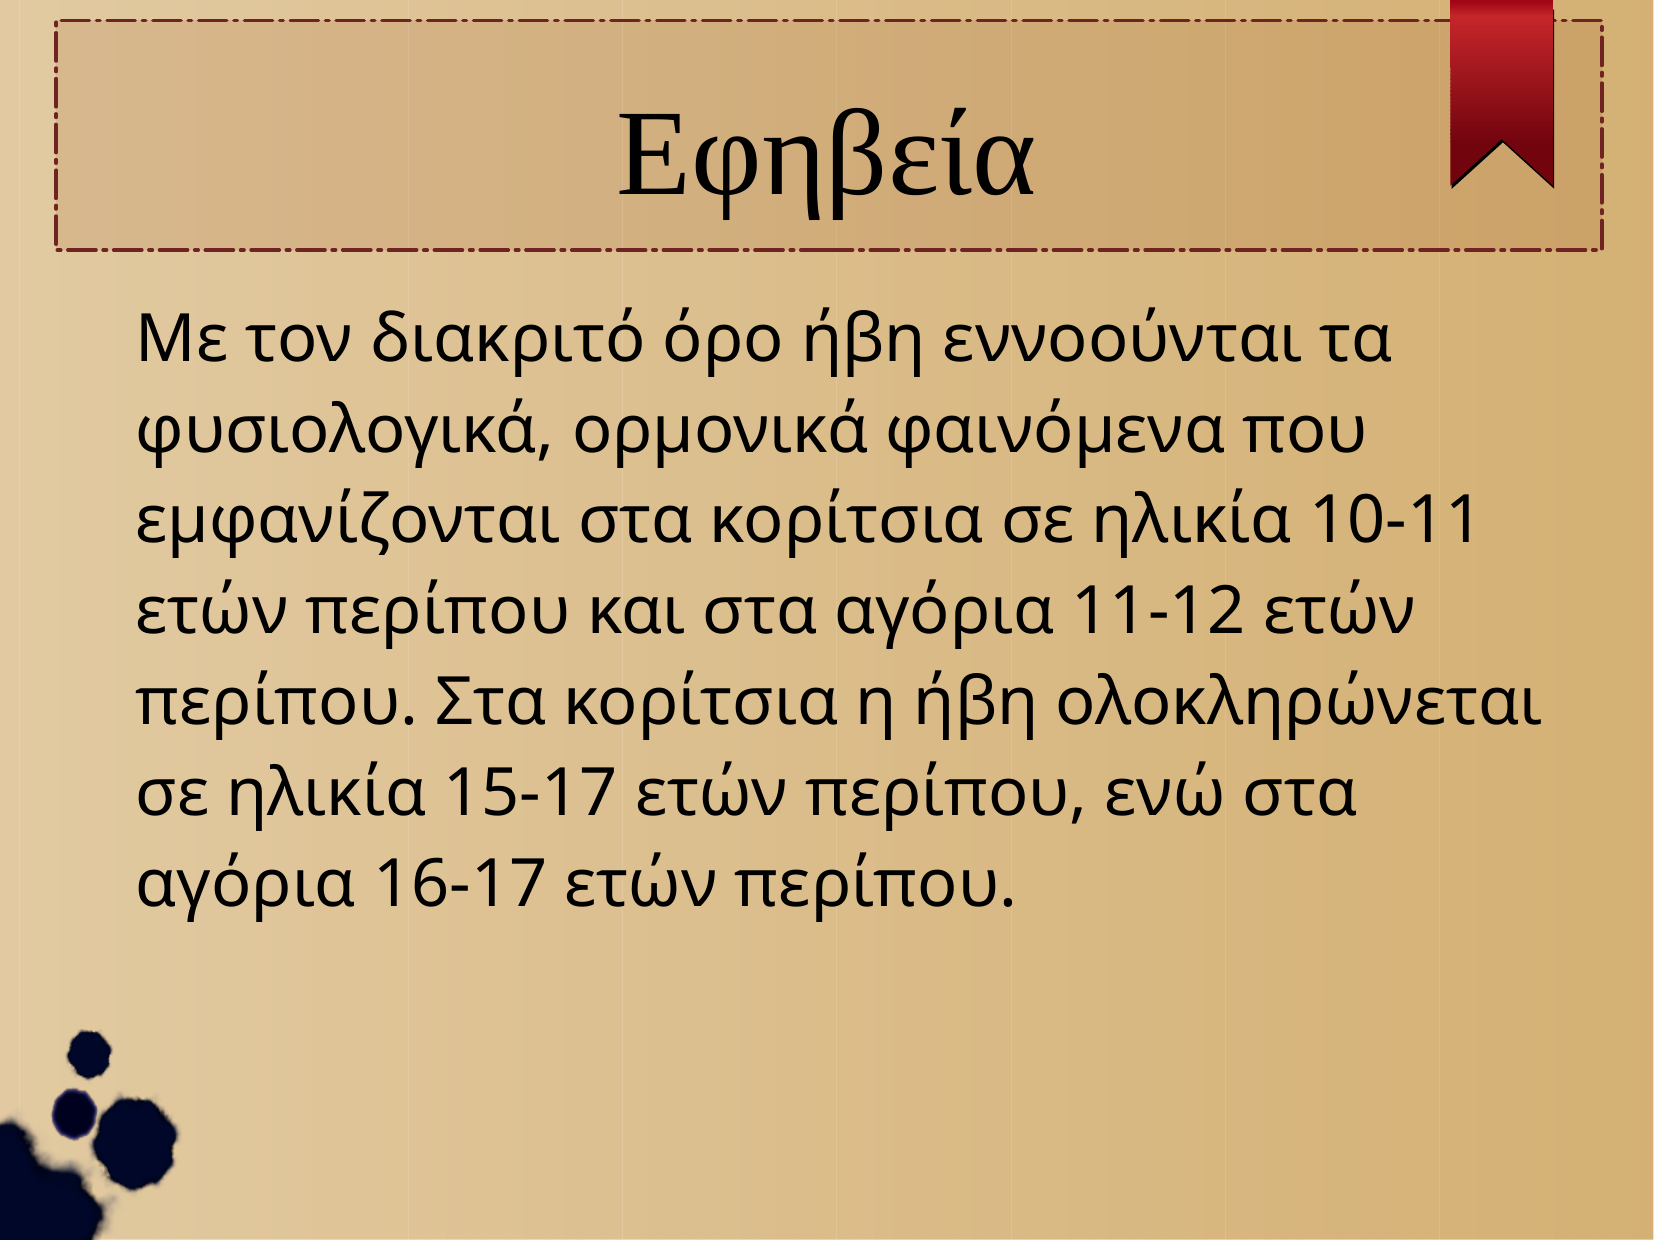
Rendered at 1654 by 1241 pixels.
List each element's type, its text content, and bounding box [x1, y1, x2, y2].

list Με τον διακριτό όρο ήβη εννοούνται τα φυσιολογικά, ορμονικά φαινόμενα που εμφανίζονται στα κορίτσια σε ηλικία 10-11 ετών περίπου και στα αγόρια 11-12 ετών περίπου. Στα κορίτσια η ήβη ολοκληρώνεται σε ηλικία 15-17 ετών περίπου, ενώ στα αγόρια 16-17 ετών περίπου. [82, 290, 1571, 1010]
title Εφηβεία [82, 49, 1571, 257]
